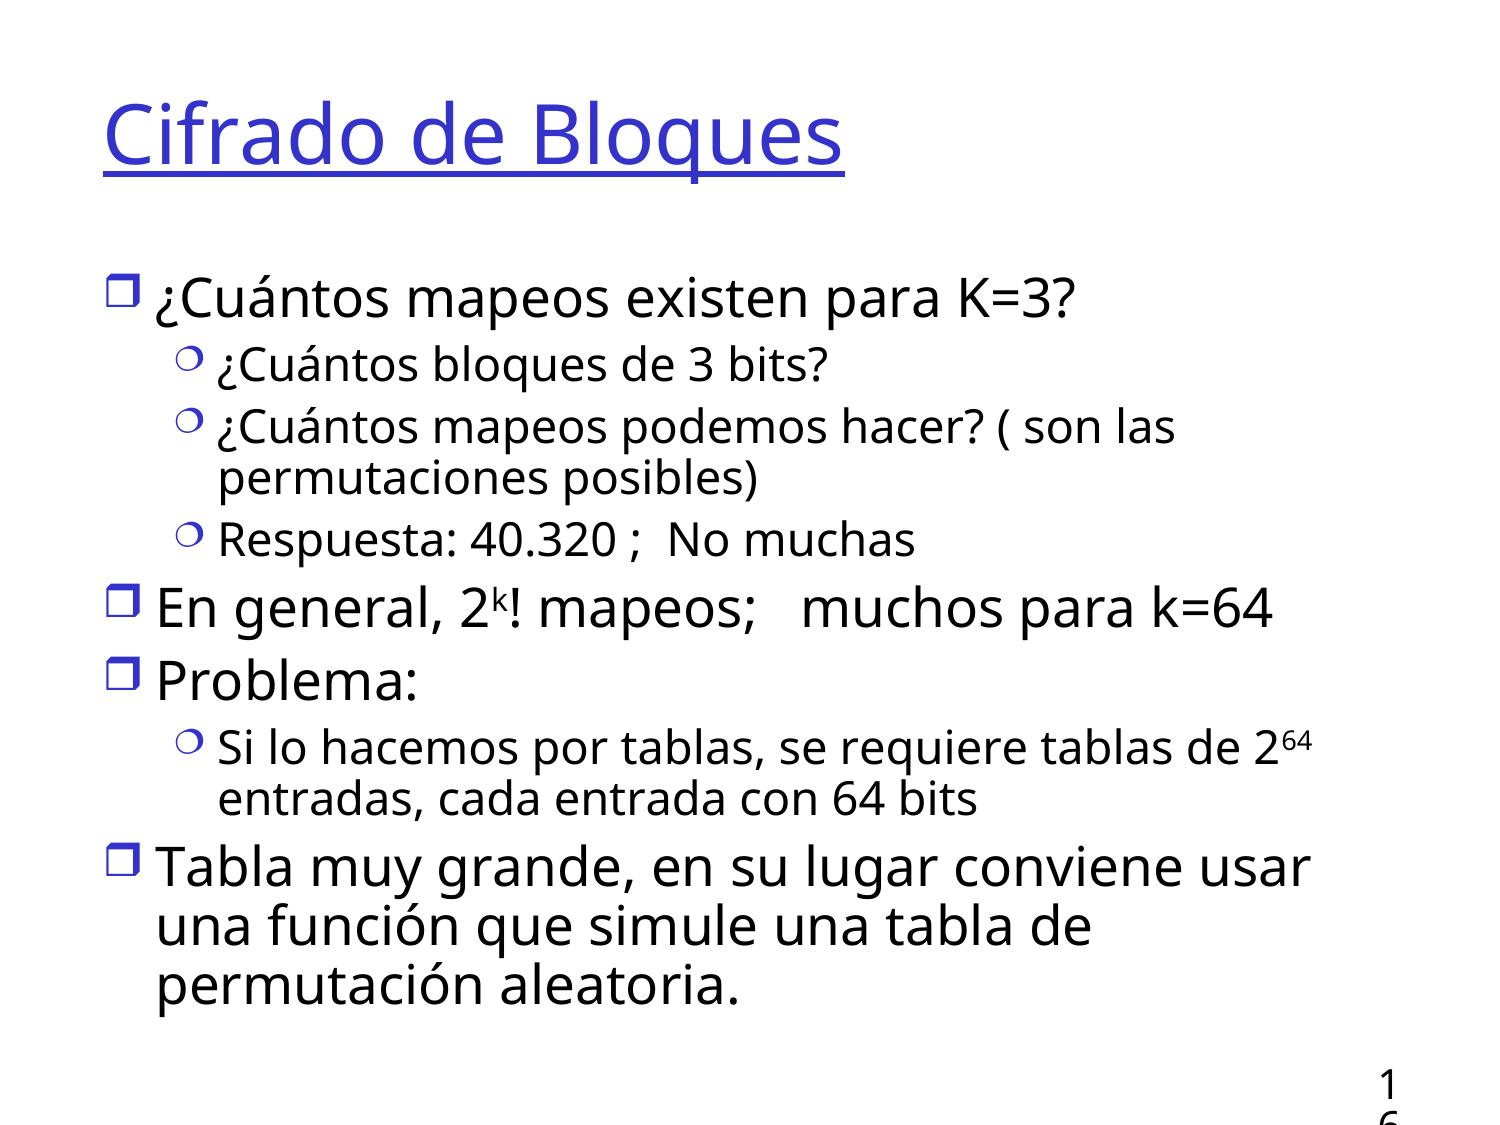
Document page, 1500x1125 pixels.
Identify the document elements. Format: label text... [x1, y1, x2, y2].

list ¿Cuántos mapeos existen para K=3? ¿Cuántos bloques de 3 bits? ¿Cuántos mapeos podemos hacer? ( son las permutaciones posibles) Respuesta: 40.320 ; No muchas En general, 2k! mapeos; muchos para k=64 Problema: Si lo hacemos por tablas, se requiere tablas de 264 entradas, cada entrada con 64 bits Tabla muy grande, en su lugar conviene usar una función que simule una tabla de permutación aleatoria. [87, 262, 1435, 1026]
title Cifrado de Bloques [87, 37, 1363, 225]
